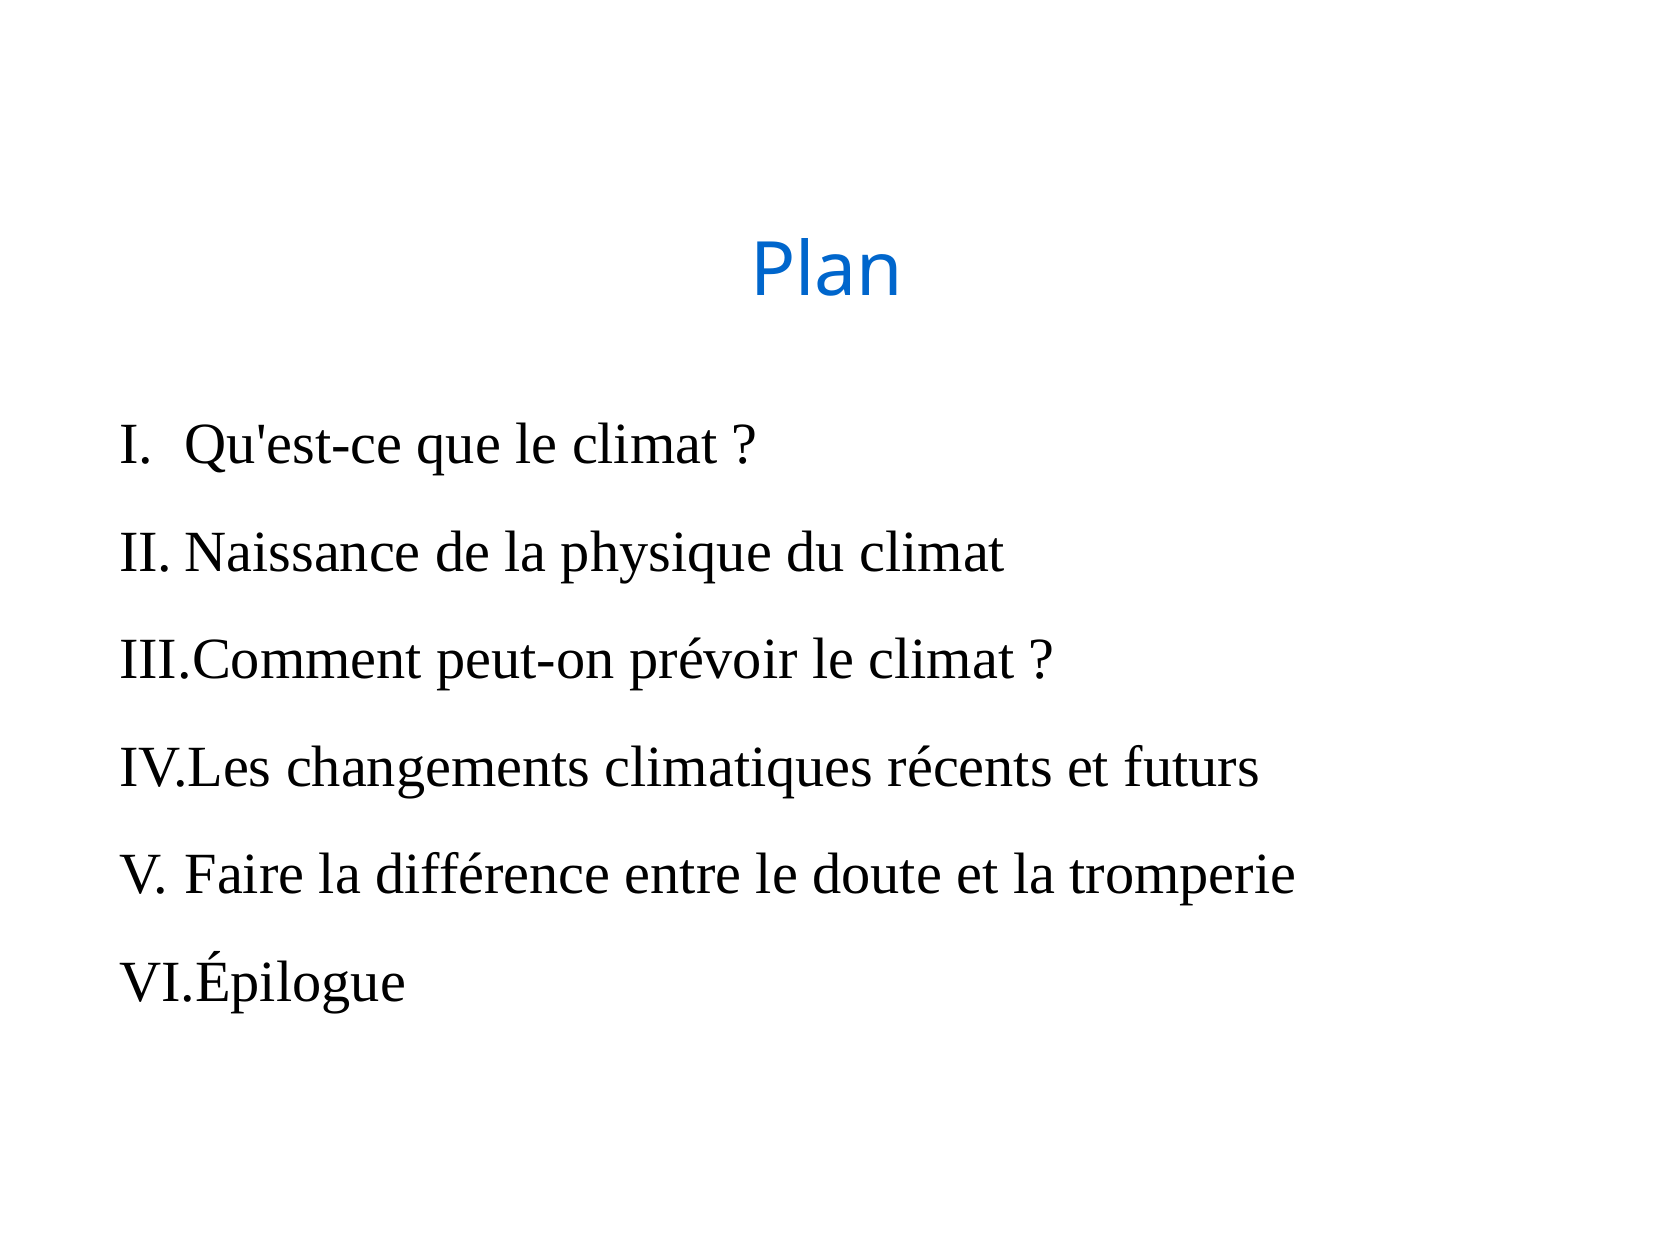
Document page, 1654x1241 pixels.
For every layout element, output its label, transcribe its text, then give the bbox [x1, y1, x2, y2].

text_box Qu'est-ce que le climat ? Naissance de la physique du climat Comment peut-on prévoir le climat ? Les changements climatiques récents et futurs Faire la différence entre le doute et la tromperie Épilogue [27, 398, 1556, 1021]
text_box Plan [58, 219, 1595, 389]
